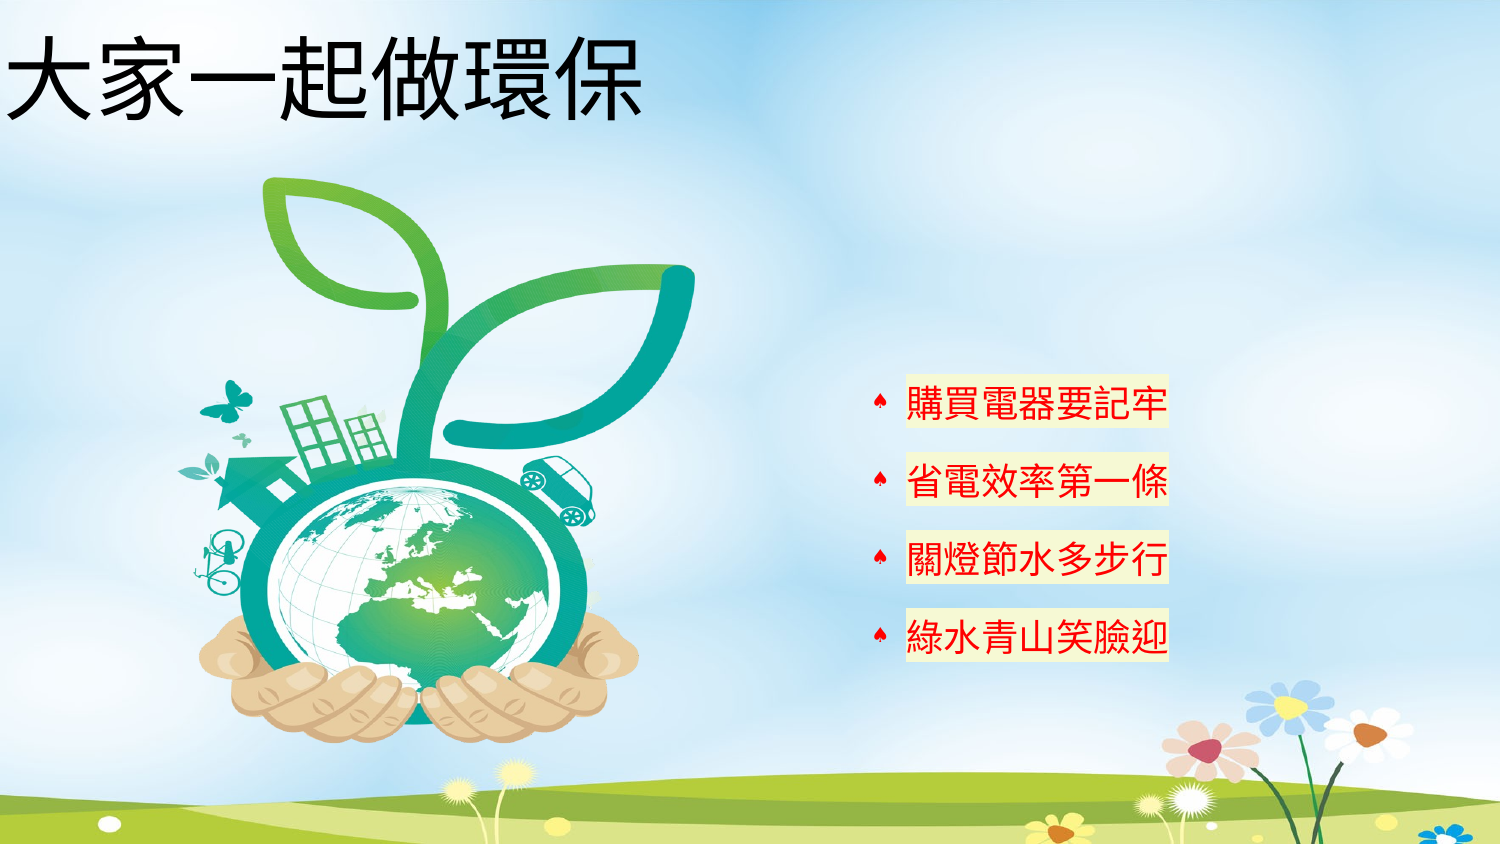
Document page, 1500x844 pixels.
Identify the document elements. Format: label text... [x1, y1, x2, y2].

text_box 購買電器要記牢 省電效率第一條 關燈節水多步行 綠水青山笑臉迎 [856, 268, 1211, 709]
picture [0, 0, 1500, 844]
title 大家一起做環保 [0, 0, 827, 148]
